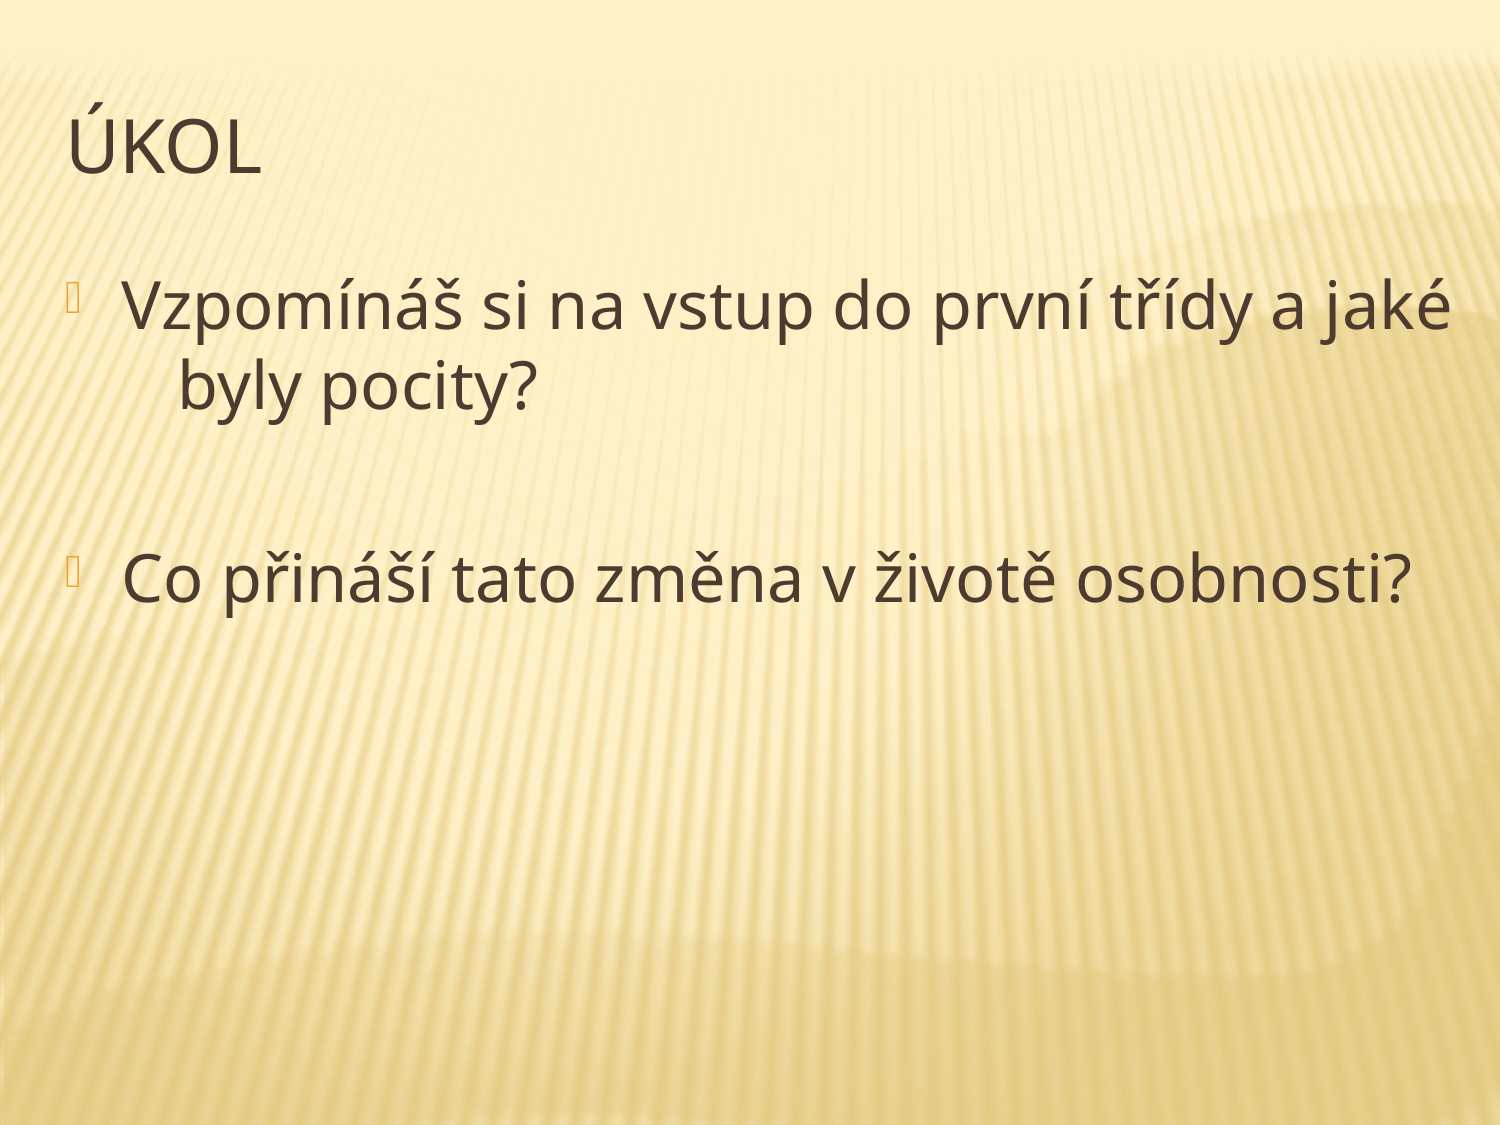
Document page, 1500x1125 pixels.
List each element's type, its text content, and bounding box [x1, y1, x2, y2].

list Vzpomínáš si na vstup do první třídy a jaké byly pocity? Co přináší tato změna v životě osobnosti? [50, 254, 1476, 998]
title Úkol [50, 75, 1476, 213]
